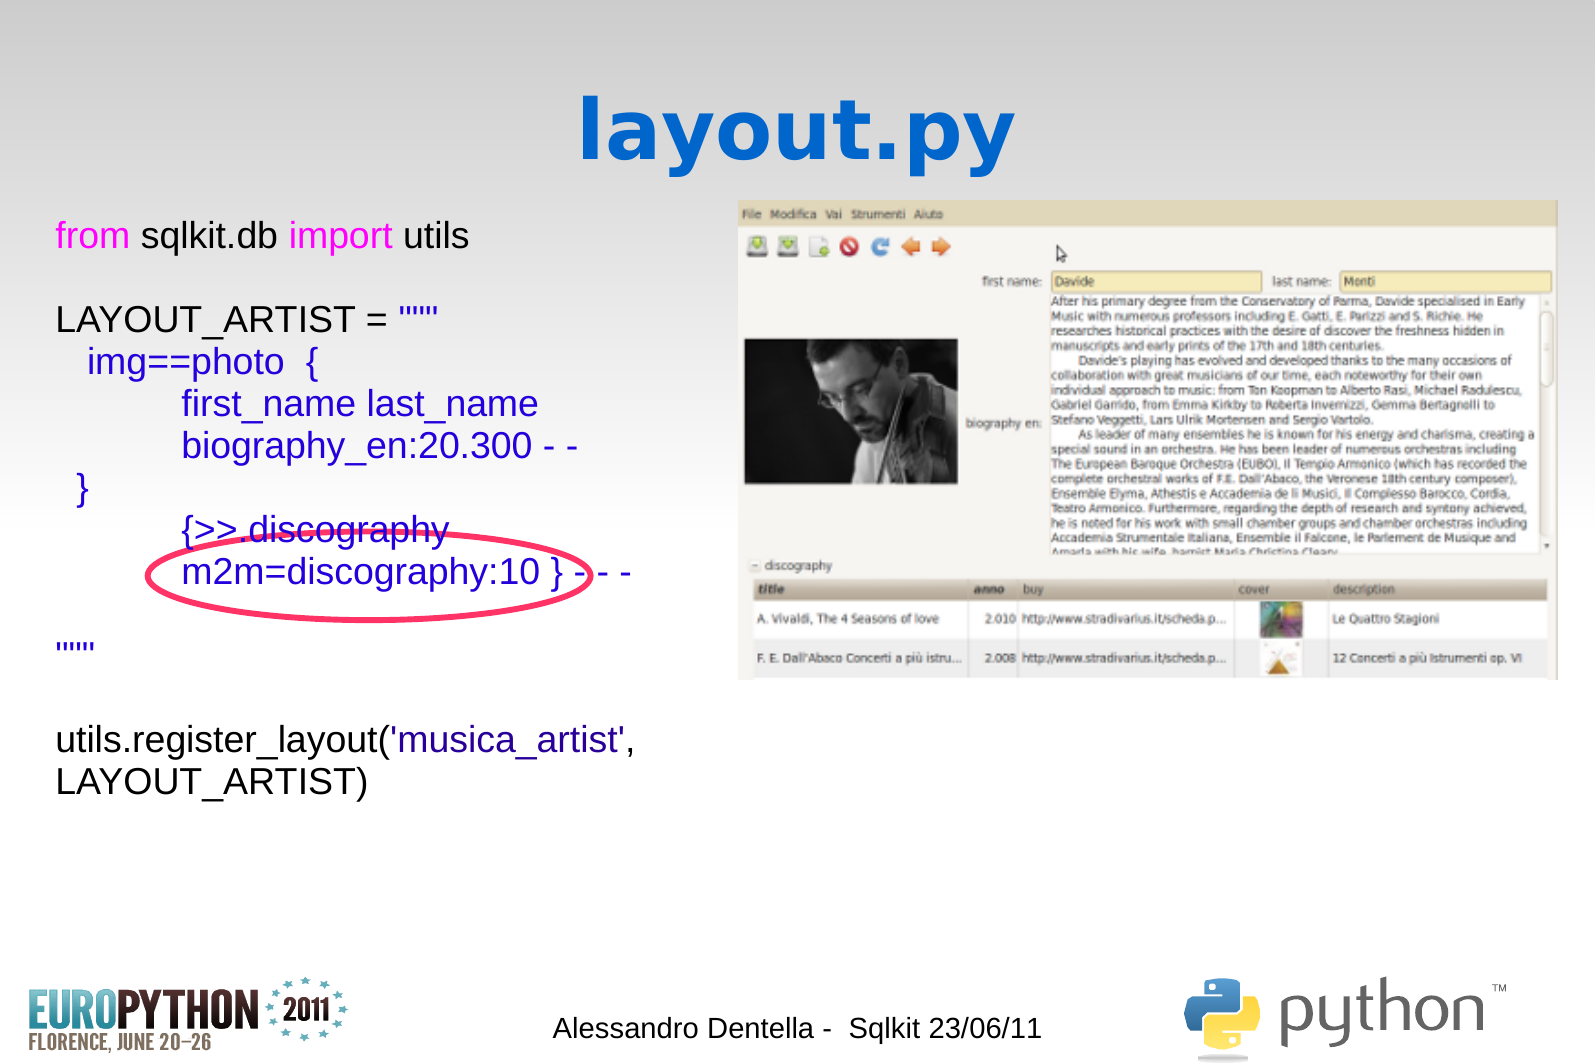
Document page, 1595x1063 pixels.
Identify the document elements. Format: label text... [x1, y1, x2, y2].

title layout.py [79, 42, 1515, 206]
text_box from sqlkit.db import utils LAYOUT_ARTIST = """ img==photo { first_name last_name biography_en:20.300 - - } {>>.discography m2m=discography:10 } - - - """ utils.register_layout('musica_artist', LAYOUT_ARTIST) [40, 206, 975, 768]
picture [29, 974, 355, 1058]
picture [738, 200, 1558, 680]
